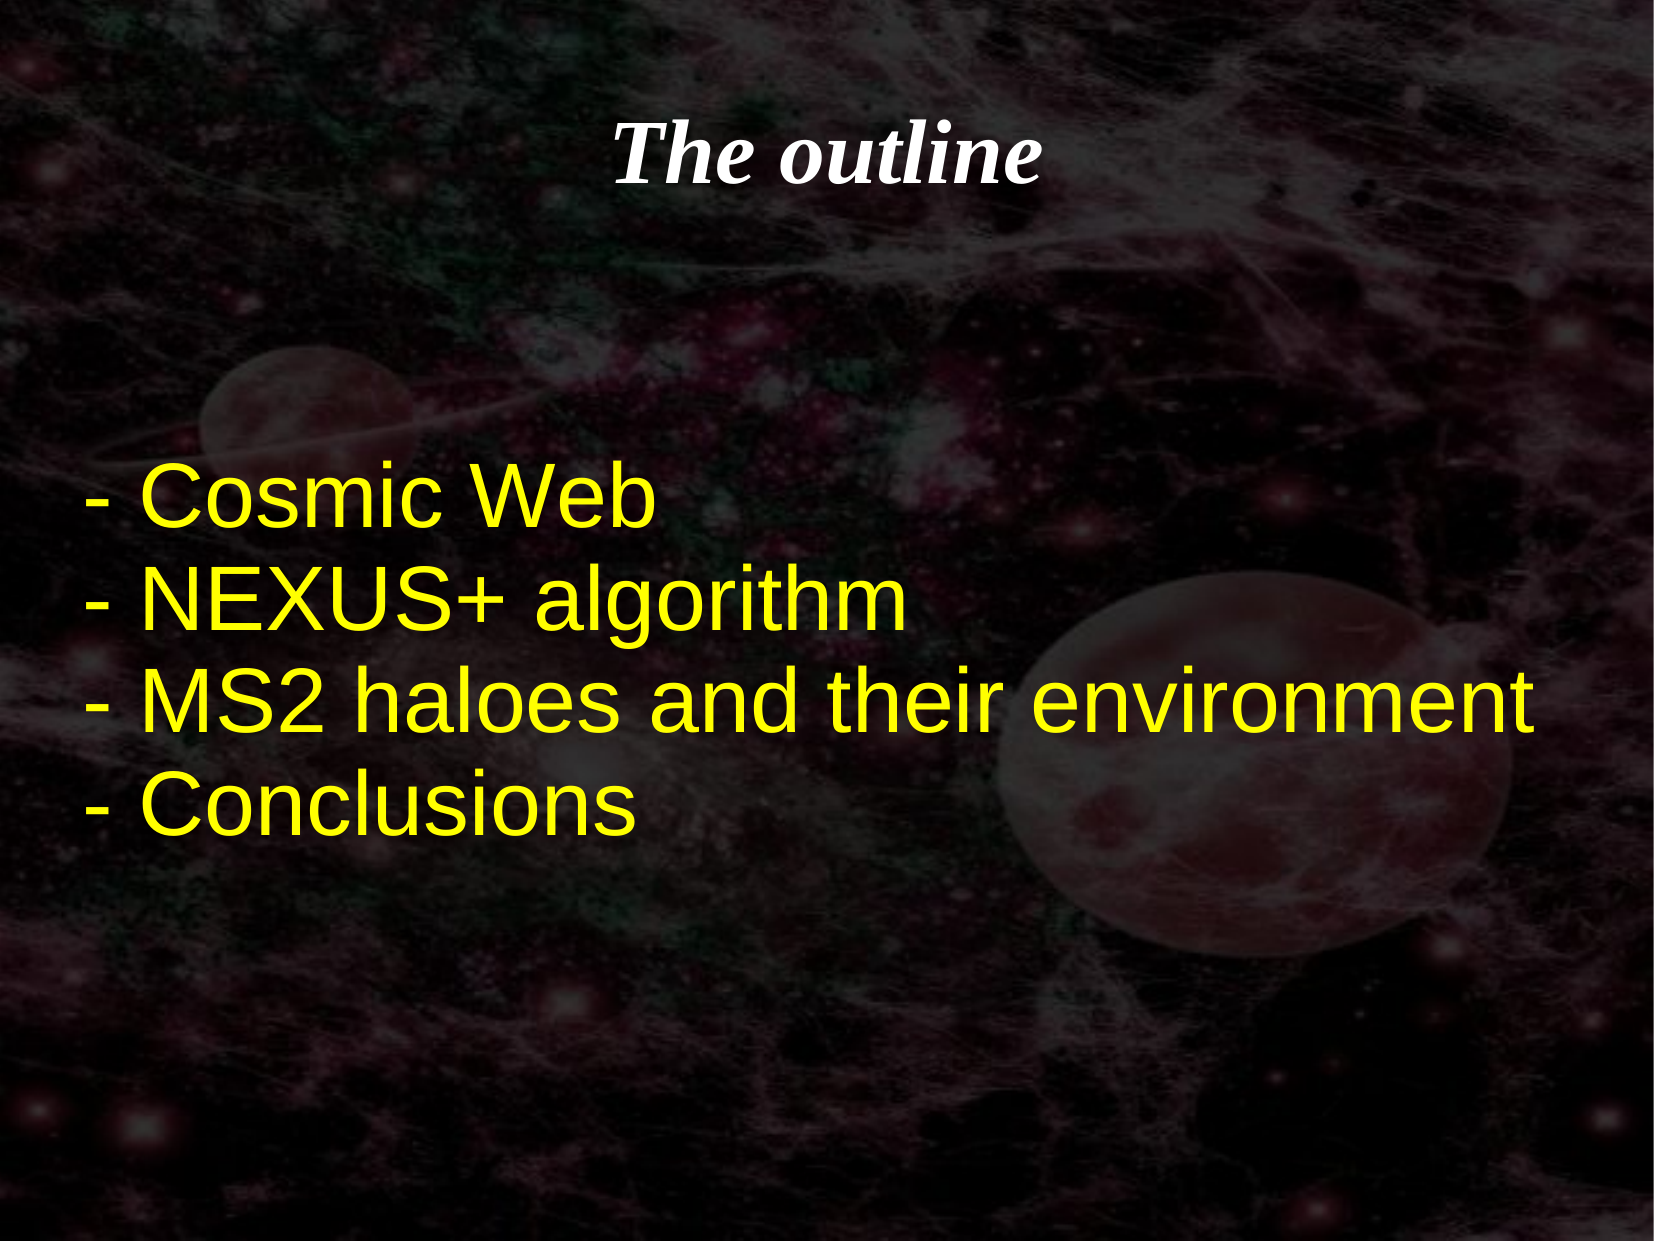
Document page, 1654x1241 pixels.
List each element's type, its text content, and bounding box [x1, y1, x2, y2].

subtitle - Cosmic Web - NEXUS+ algorithm - MS2 haloes and their environment - Conclusions [82, 290, 1571, 1010]
title The outline [82, 49, 1571, 257]
picture [0, 0, 1654, 1241]
